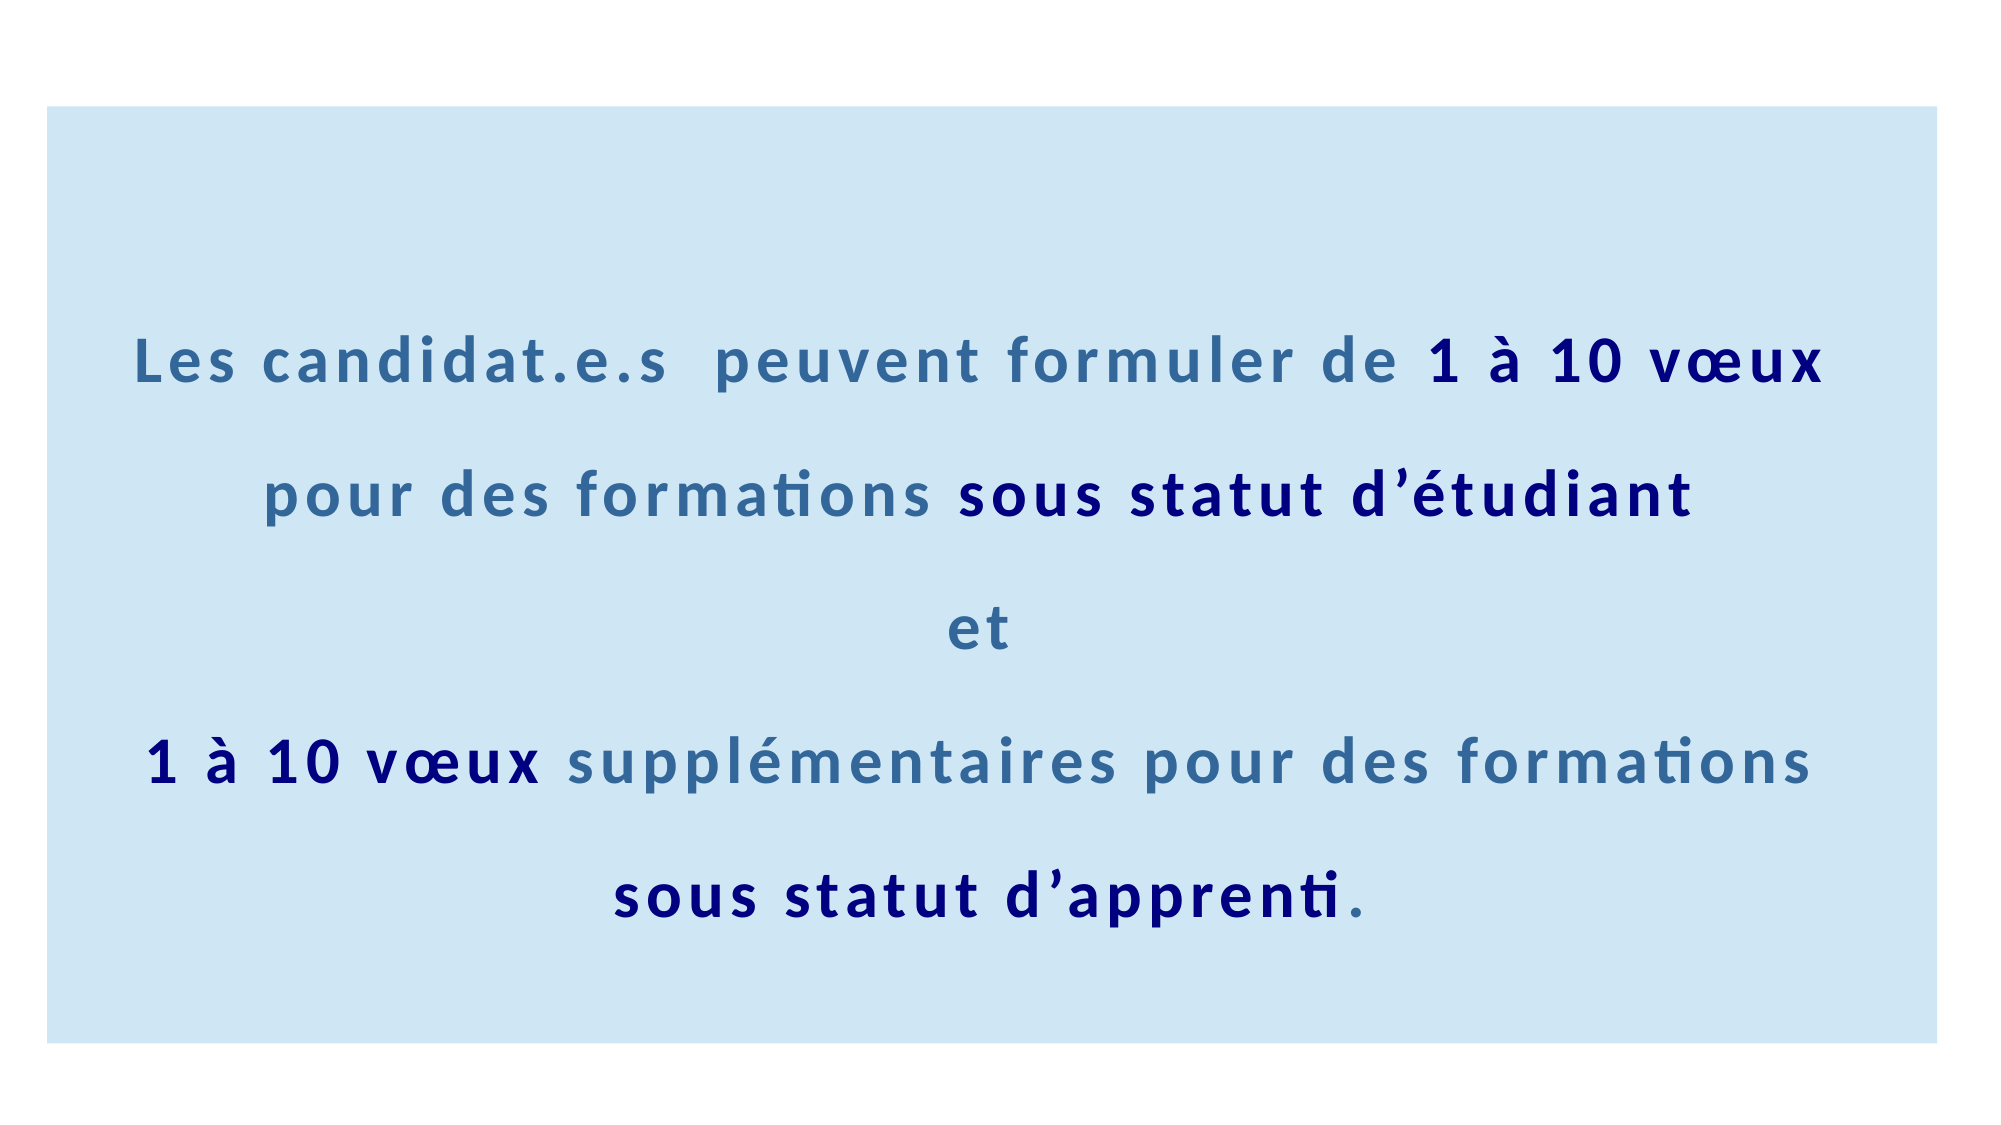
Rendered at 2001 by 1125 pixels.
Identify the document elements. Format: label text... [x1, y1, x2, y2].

title Les candidat.e.s peuvent formuler de 1 à 10 vœux pour des formations sous statut d’étudiant et 1 à 10 vœux supplémentaires pour des formations sous statut d’apprenti. [47, 106, 1938, 1044]
